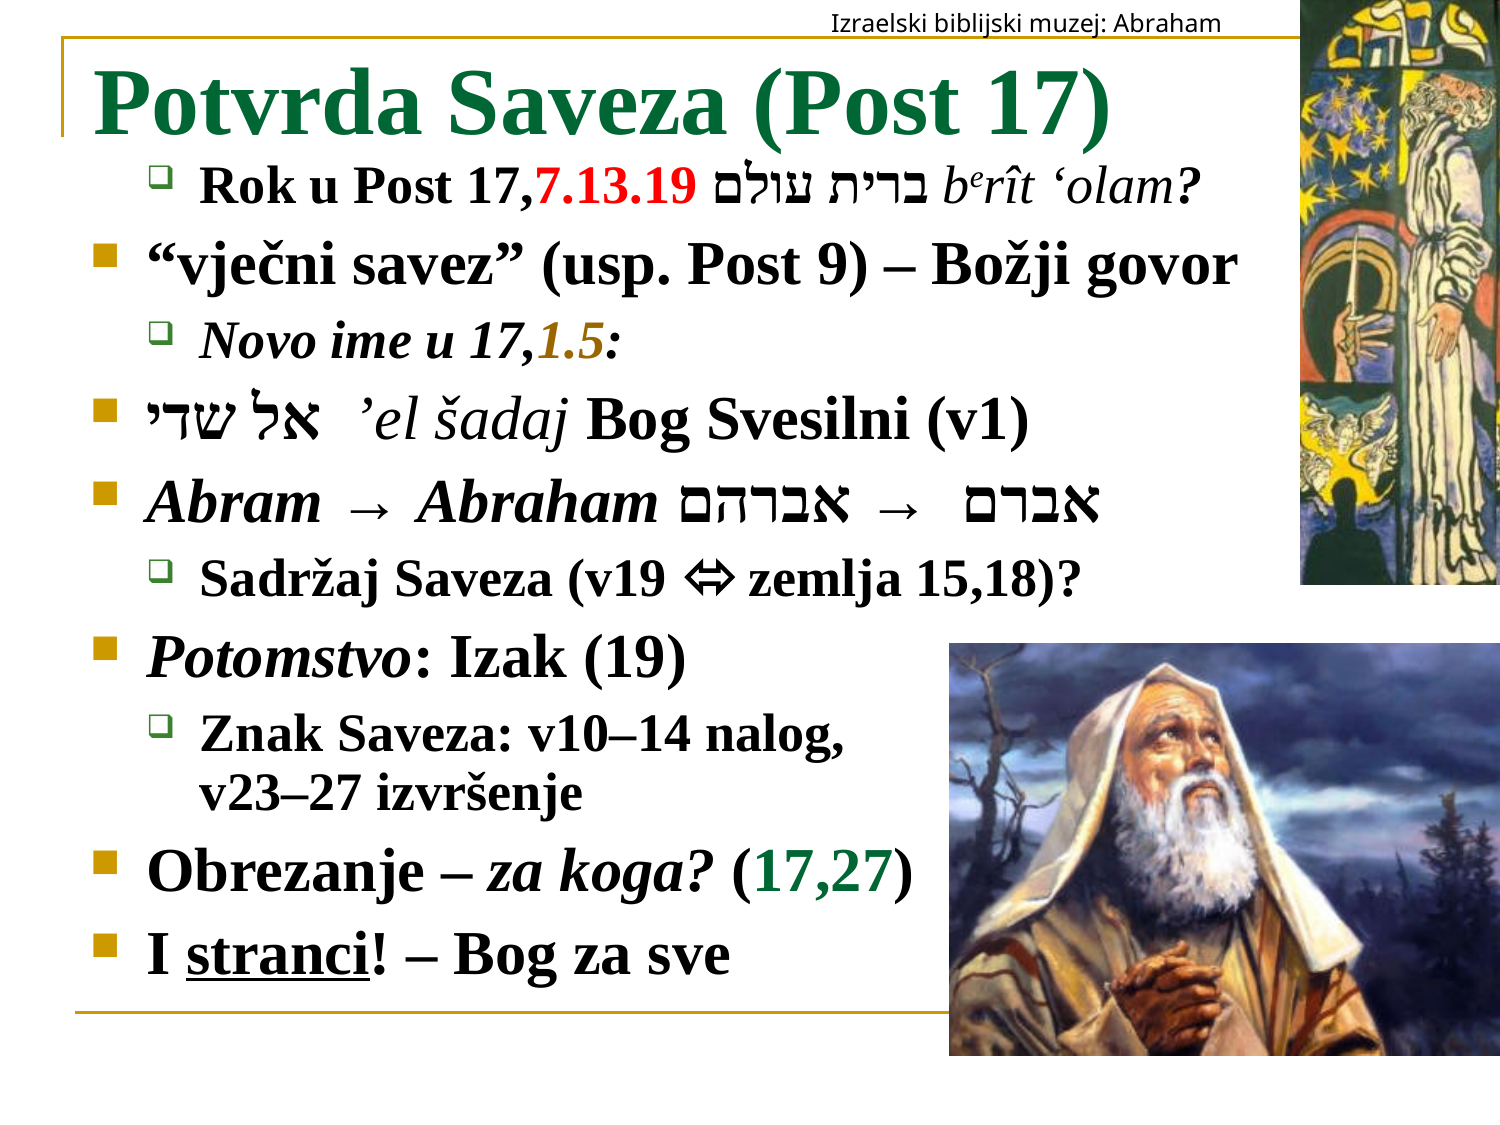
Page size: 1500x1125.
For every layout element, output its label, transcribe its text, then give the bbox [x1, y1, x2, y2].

title Potvrda Saveza (Post 17) [78, 31, 1300, 148]
picture [949, 643, 1500, 1056]
text_box Izraelski biblijski muzej: Abraham [816, 0, 1297, 46]
list Rok u Post 17,7.13.19 ברית עולם berît ‘olam? “vječni savez” (usp. Post 9) – Božji govor Novo ime u 17,1.5: אל שדי ’el šadaj Bog Svesilni (v1) Abram → Abraham אברם → אברהם Sadržaj Saveza (v19  zemlja 15,18)? Potomstvo: Izak (19) Znak Saveza: v10–14 nalog, v23–27 izvršenje Obrezanje – za koga? (17,27) I stranci! – Bog za sve [74, 148, 1415, 1006]
picture [1300, 0, 1500, 585]
